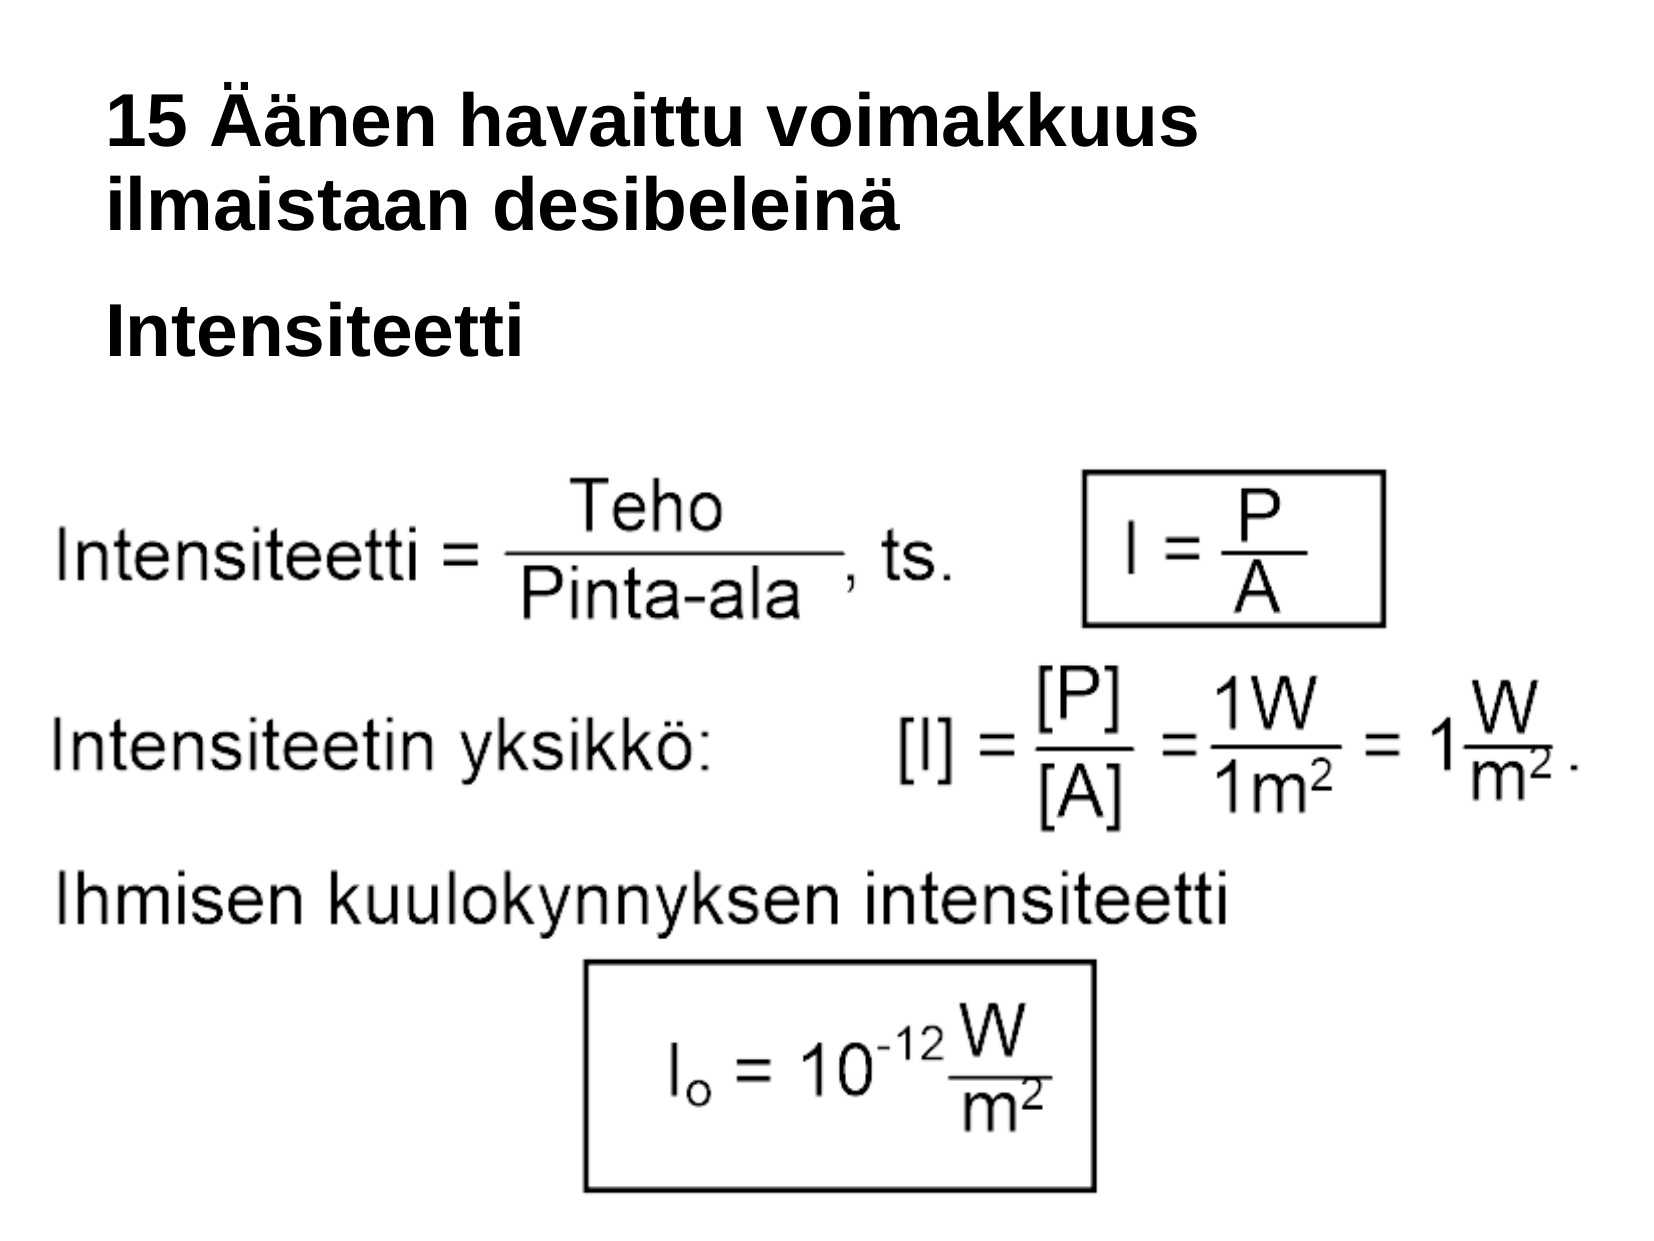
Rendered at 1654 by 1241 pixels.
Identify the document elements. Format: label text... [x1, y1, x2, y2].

picture [26, 366, 1630, 1235]
text_box 15 Äänen havaittu voimakkuus ilmaistaan desibeleinä Intensiteetti [90, 70, 1595, 366]
